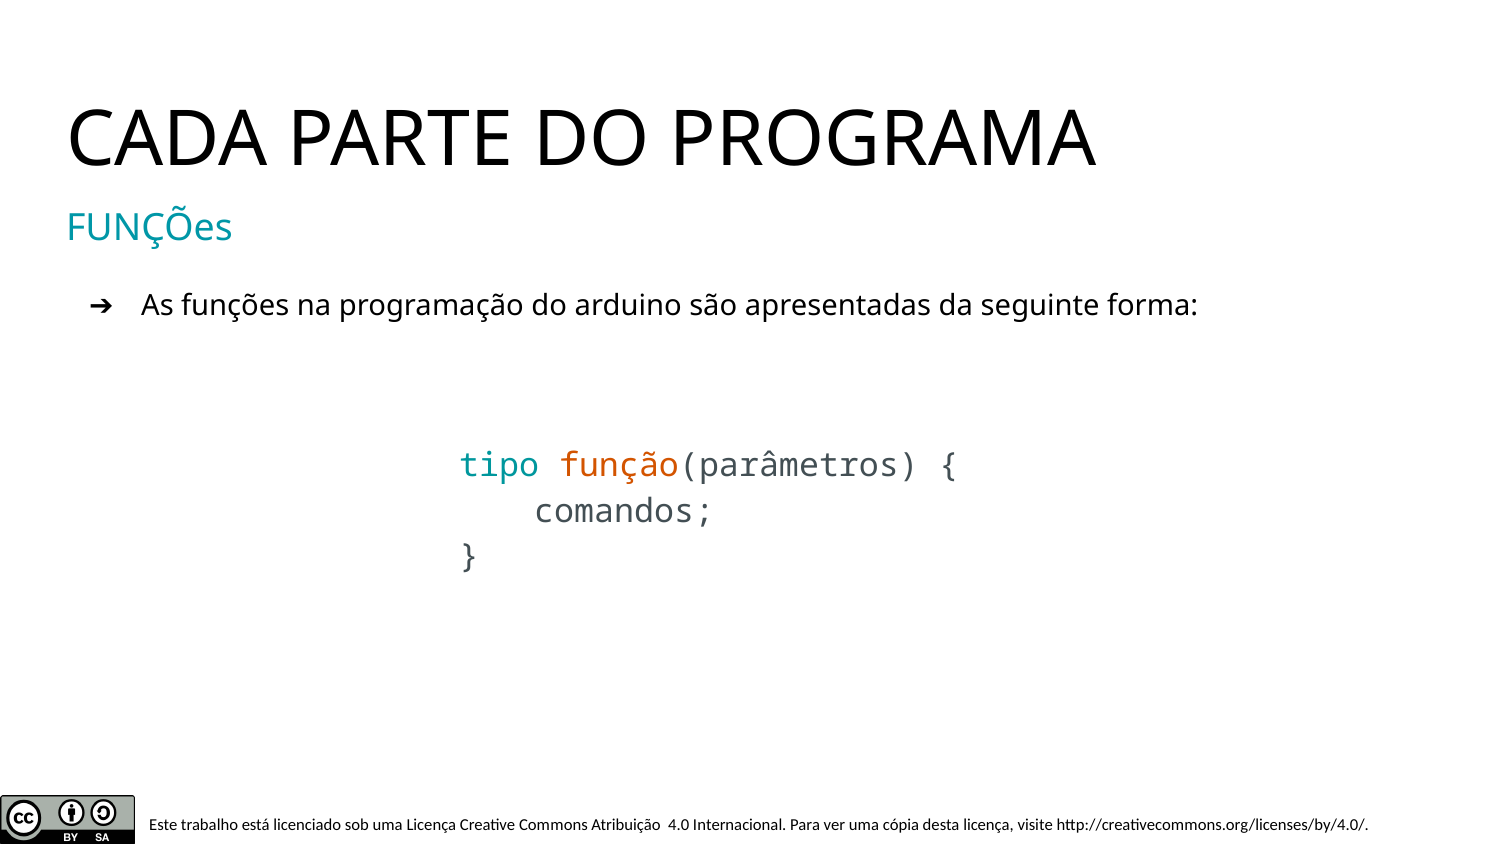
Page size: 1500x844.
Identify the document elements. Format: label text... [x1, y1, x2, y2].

title FUNÇÕes [51, 187, 1449, 282]
title CADA PARTE DO PROGRAMA [51, 72, 1449, 167]
text_box Este trabalho está licenciado sob uma Licença Creative Commons Atribuição 4.0 Internacional. Para ver uma cópia desta licença, visite http://creativecommons.org/licenses/by/4.0/. [135, 795, 1500, 844]
text_box tipo função(parâmetros) { comandos; } [444, 421, 1056, 684]
list As funções na programação do arduino são apresentadas da seguinte forma: [51, 282, 1449, 339]
picture [0, 795, 135, 844]
